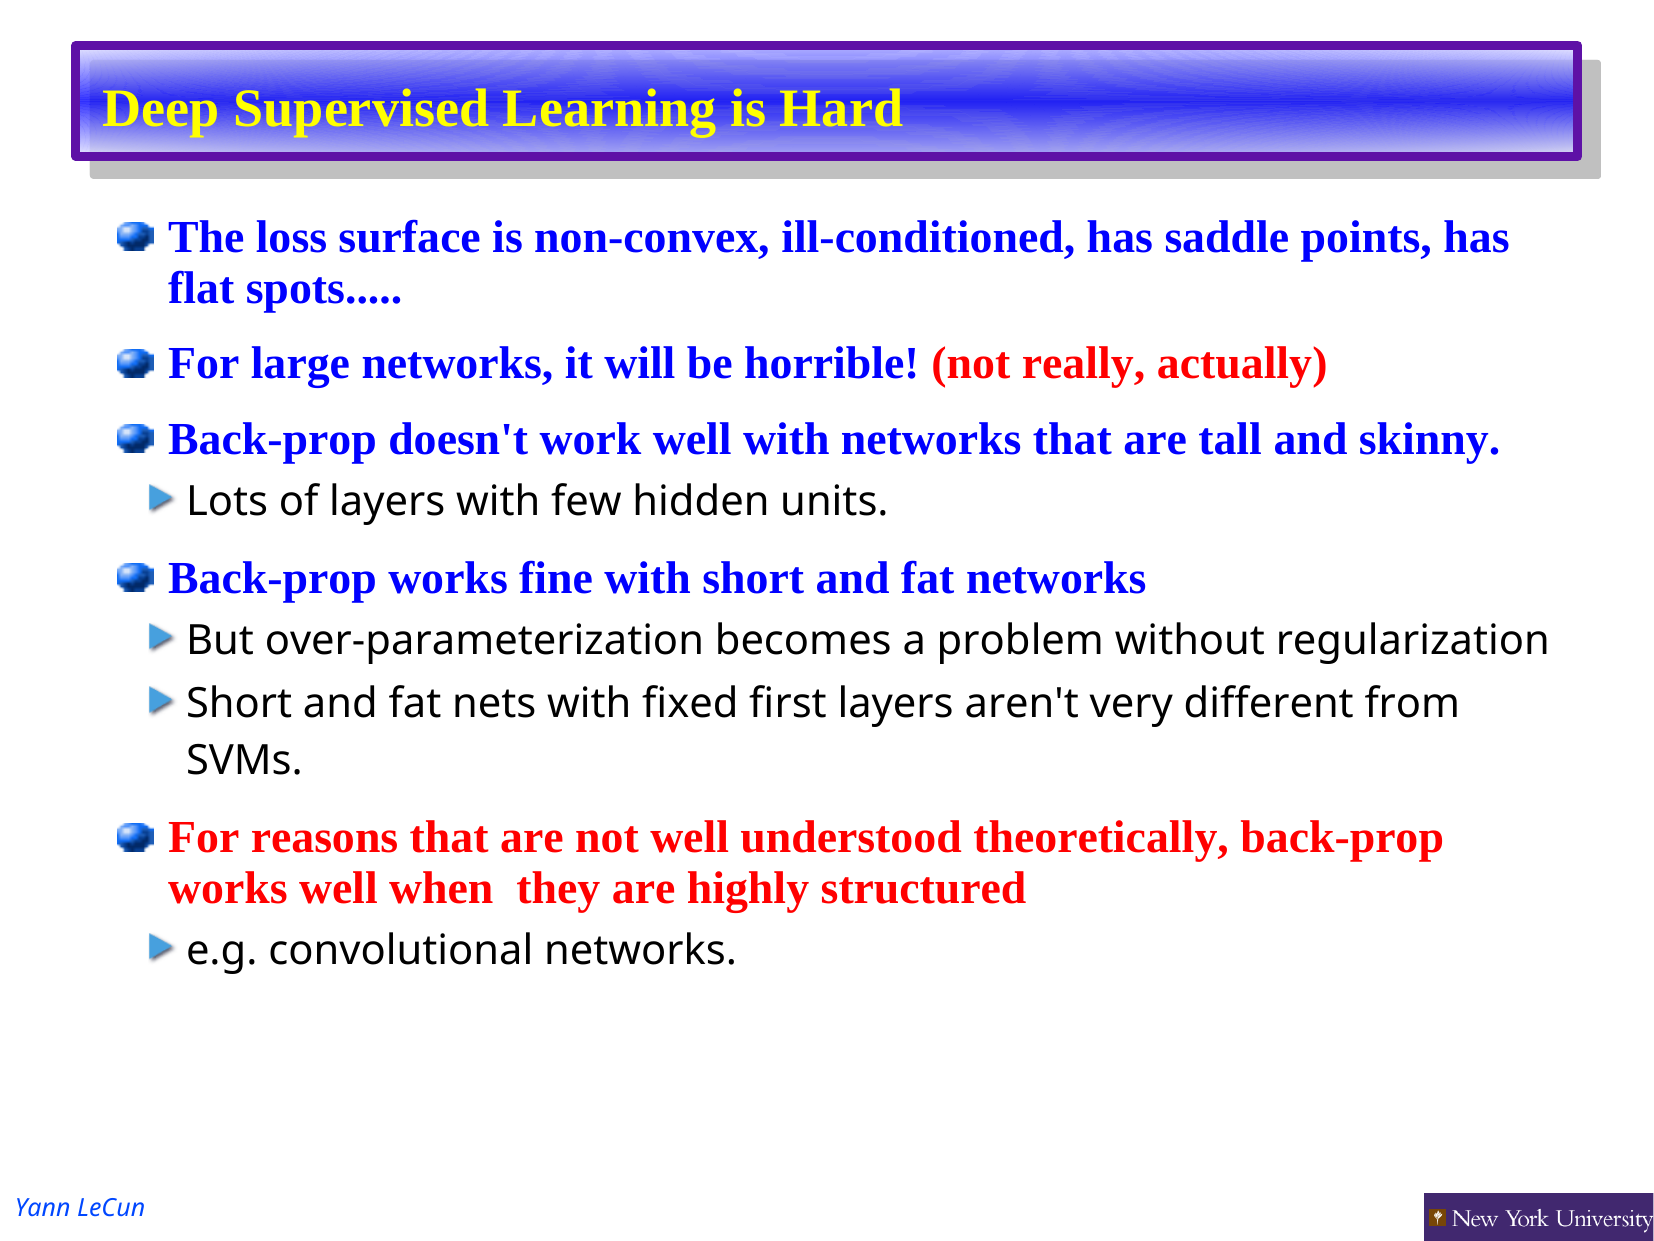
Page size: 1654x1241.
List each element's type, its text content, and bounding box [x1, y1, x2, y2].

picture [1424, 1193, 1654, 1241]
title Deep Supervised Learning is Hard [75, 45, 1578, 157]
list The loss surface is non-convex, ill-conditioned, has saddle points, has flat spots..... For large networks, it will be horrible! (not really, actually) Back-prop doesn't work well with networks that are tall and skinny. Lots of layers with few hidden units. Back-prop works fine with short and fat networks But over-parameterization becomes a problem without regularization Short and fat nets with fixed first layers aren't very different from SVMs. For reasons that are not well understood theoretically, back-prop works well when they are highly structured e.g. convolutional networks. [117, 211, 1556, 1123]
